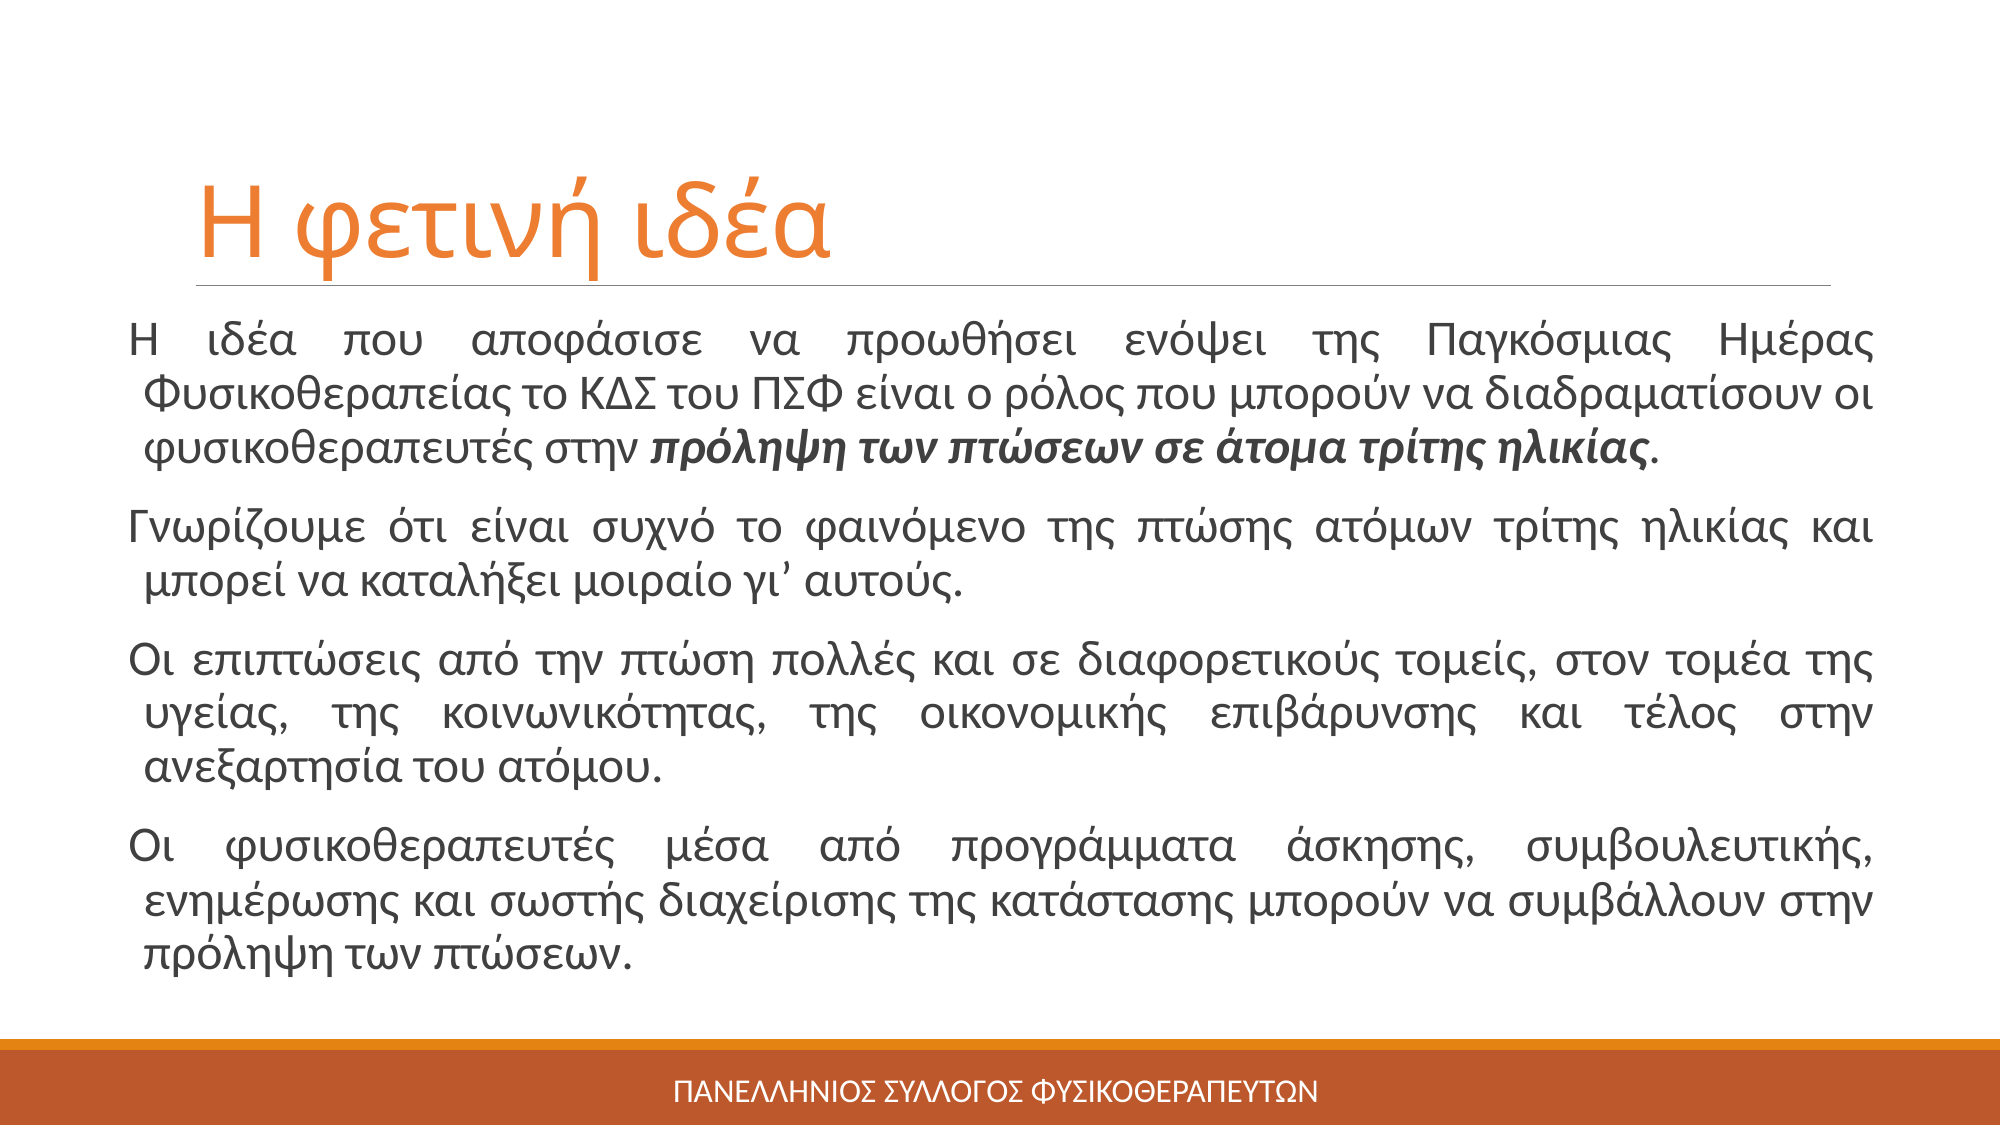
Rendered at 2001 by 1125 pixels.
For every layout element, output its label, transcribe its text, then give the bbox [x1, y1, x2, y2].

list Η ιδέα που αποφάσισε να προωθήσει ενόψει της Παγκόσμιας Ημέρας Φυσικοθεραπείας το ΚΔΣ του ΠΣΦ είναι ο ρόλος που μπορούν να διαδραματίσουν οι φυσικοθεραπευτές στην πρόληψη των πτώσεων σε άτομα τρίτης ηλικίας. Γνωρίζουμε ότι είναι συχνό το φαινόμενο της πτώσης ατόμων τρίτης ηλικίας και μπορεί να καταλήξει μοιραίο γι’ αυτούς. Οι επιπτώσεις από την πτώση πολλές και σε διαφορετικούς τομείς, στον τομέα της υγείας, της κοινωνικότητας, της οικονομικής επιβάρυνσης και τέλος στην ανεξαρτησία του ατόμου. Οι φυσικοθεραπευτές μέσα από προγράμματα άσκησης, συμβουλευτικής, ενημέρωσης και σωστής διαχείρισης της κατάστασης μπορούν να συμβάλλουν στην πρόληψη των πτώσεων. [113, 304, 1876, 1002]
title Η φετινή ιδέα [180, 47, 1831, 286]
text_box ΠΑΝΕΛΛΗΝΙΟΣ ΣΥΛΛΟΓΟΣ ΦΥΣΙΚΟΘΕΡΑΠΕΥΤΩΝ [604, 1059, 1396, 1120]
